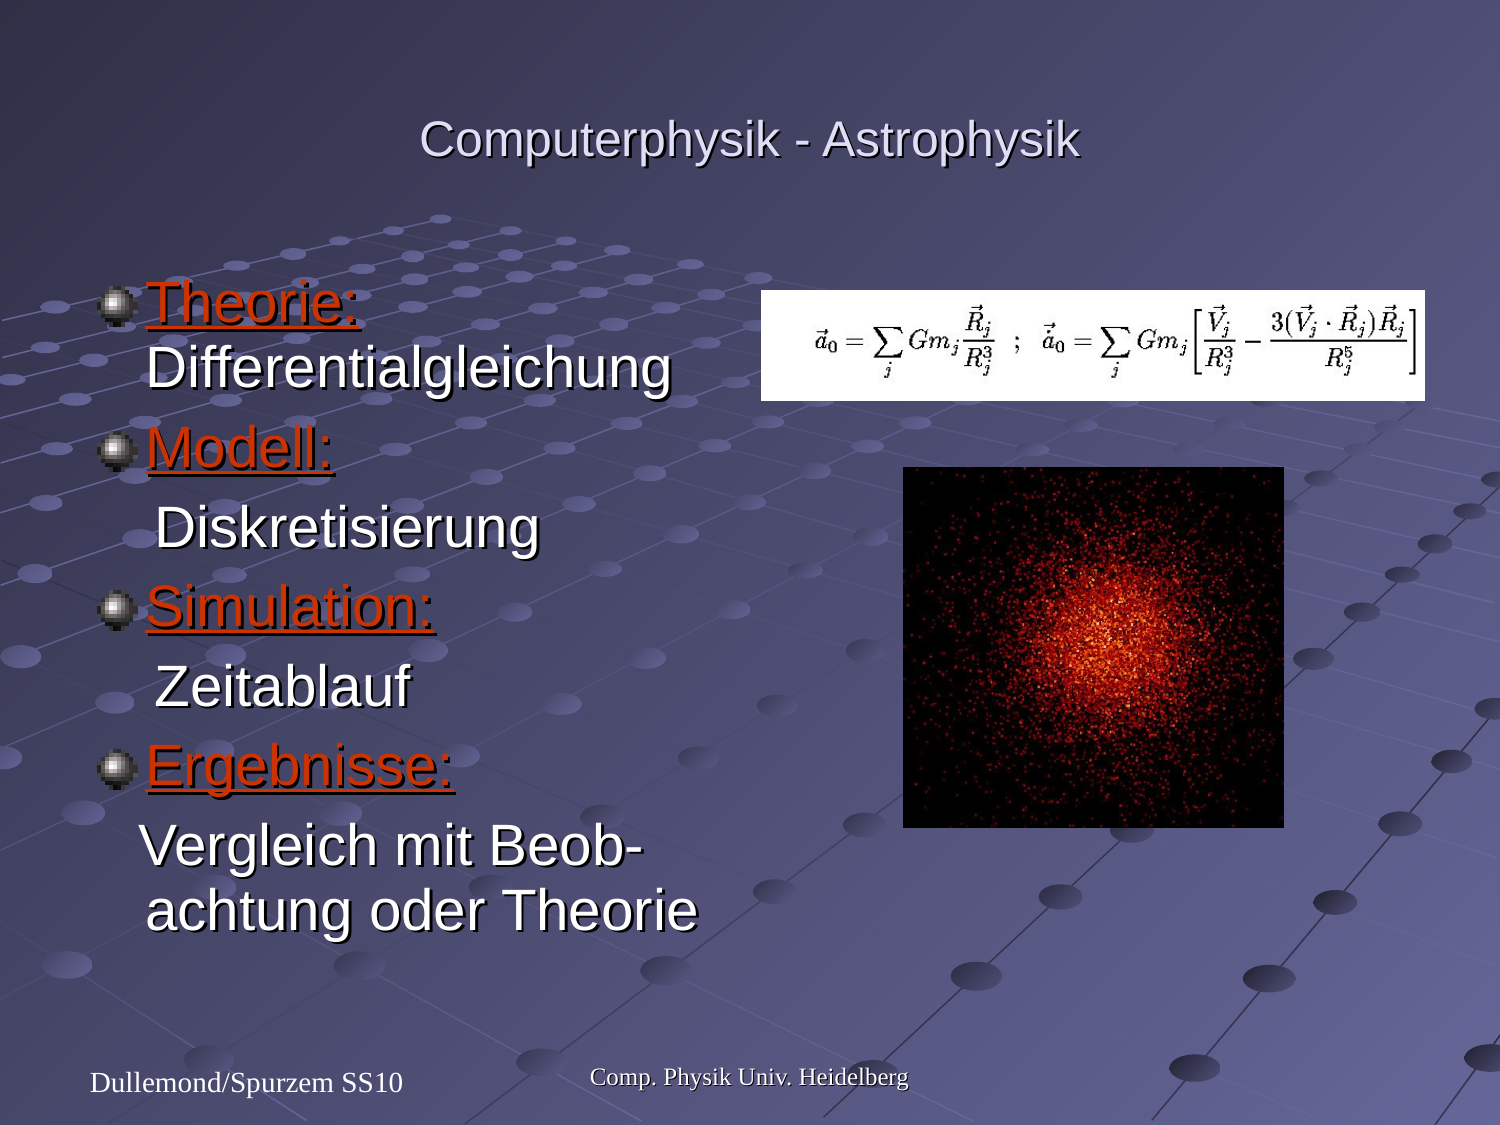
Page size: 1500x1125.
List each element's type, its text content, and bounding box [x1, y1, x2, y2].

picture [761, 290, 1425, 402]
title Computerphysik - Astrophysik [75, 45, 1426, 233]
list Theorie: Differentialgleichung Modell: Diskretisierung Simulation: Zeitablauf Ergebnisse: Vergleich mit Beob-achtung oder Theorie [75, 262, 738, 1007]
picture [903, 467, 1284, 828]
